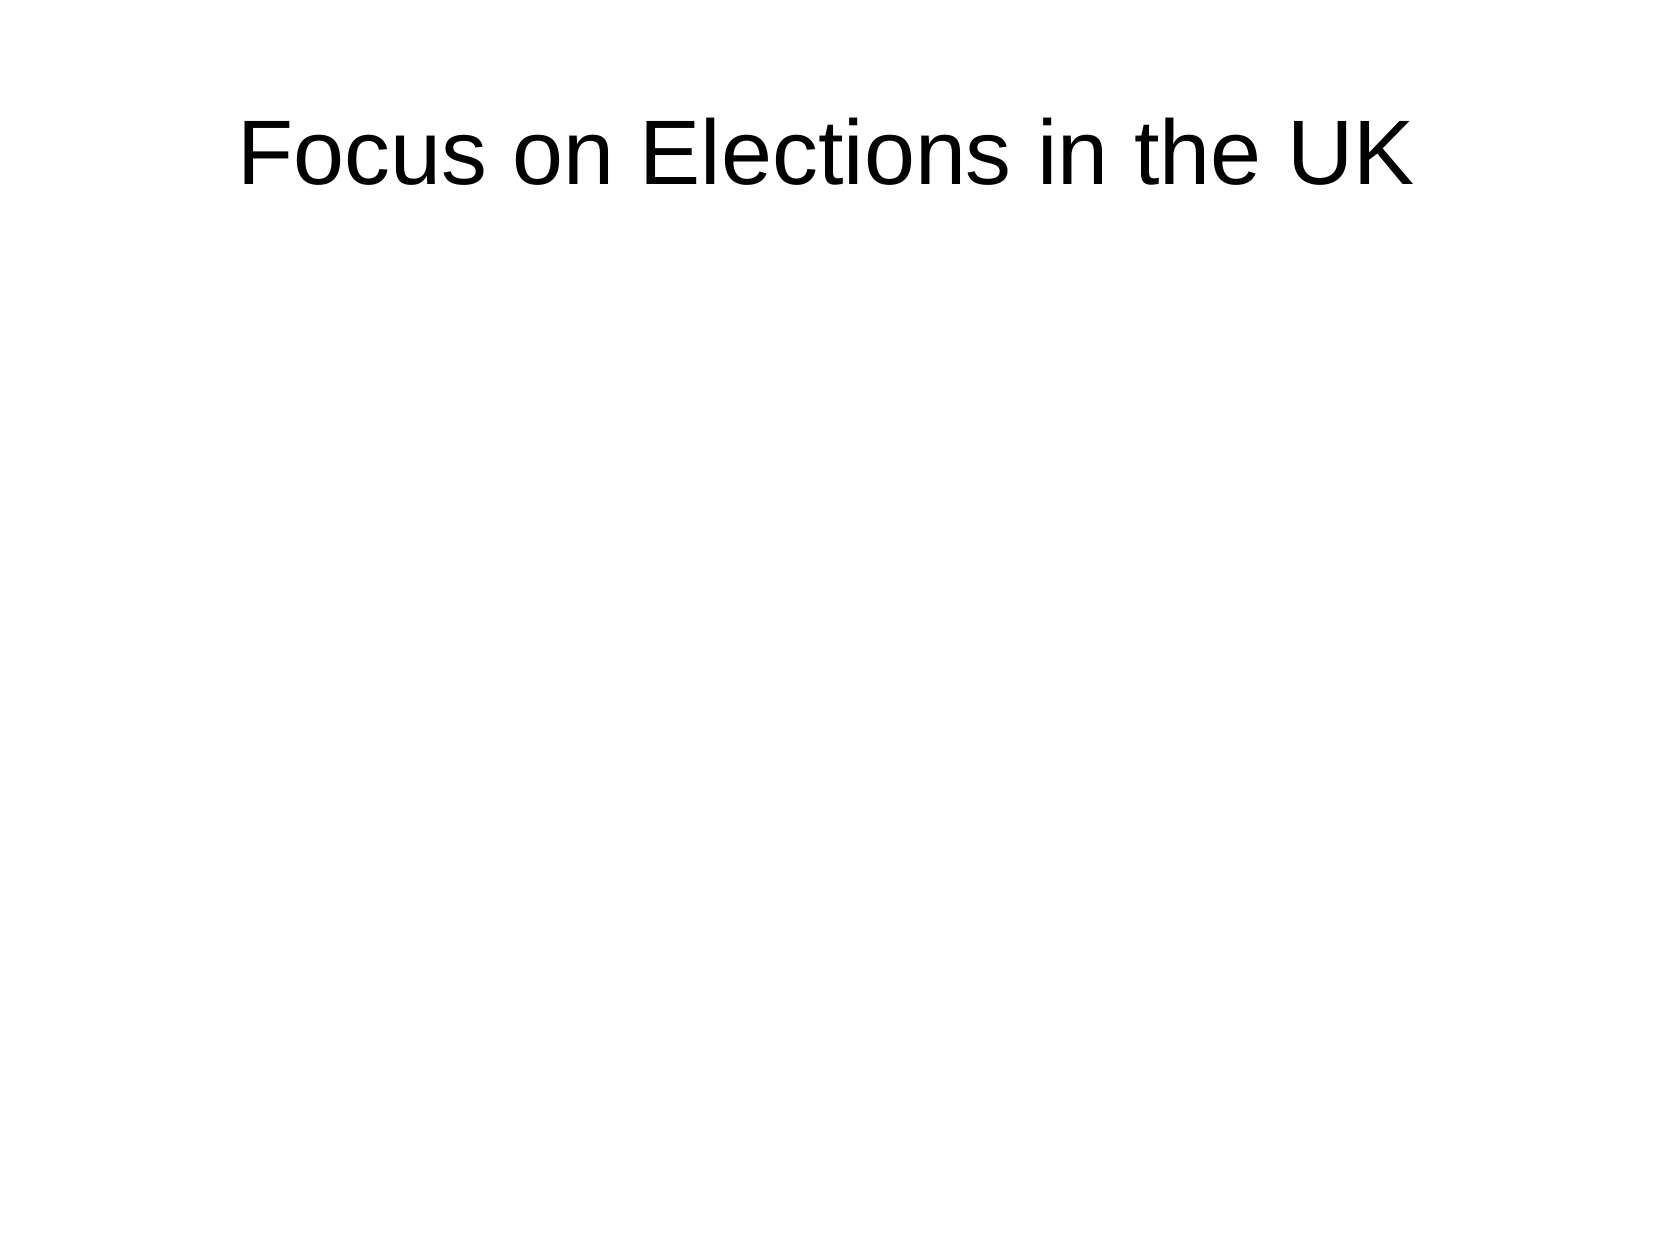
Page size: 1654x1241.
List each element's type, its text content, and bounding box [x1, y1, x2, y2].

title Focus on Elections in the UK [82, 49, 1571, 257]
